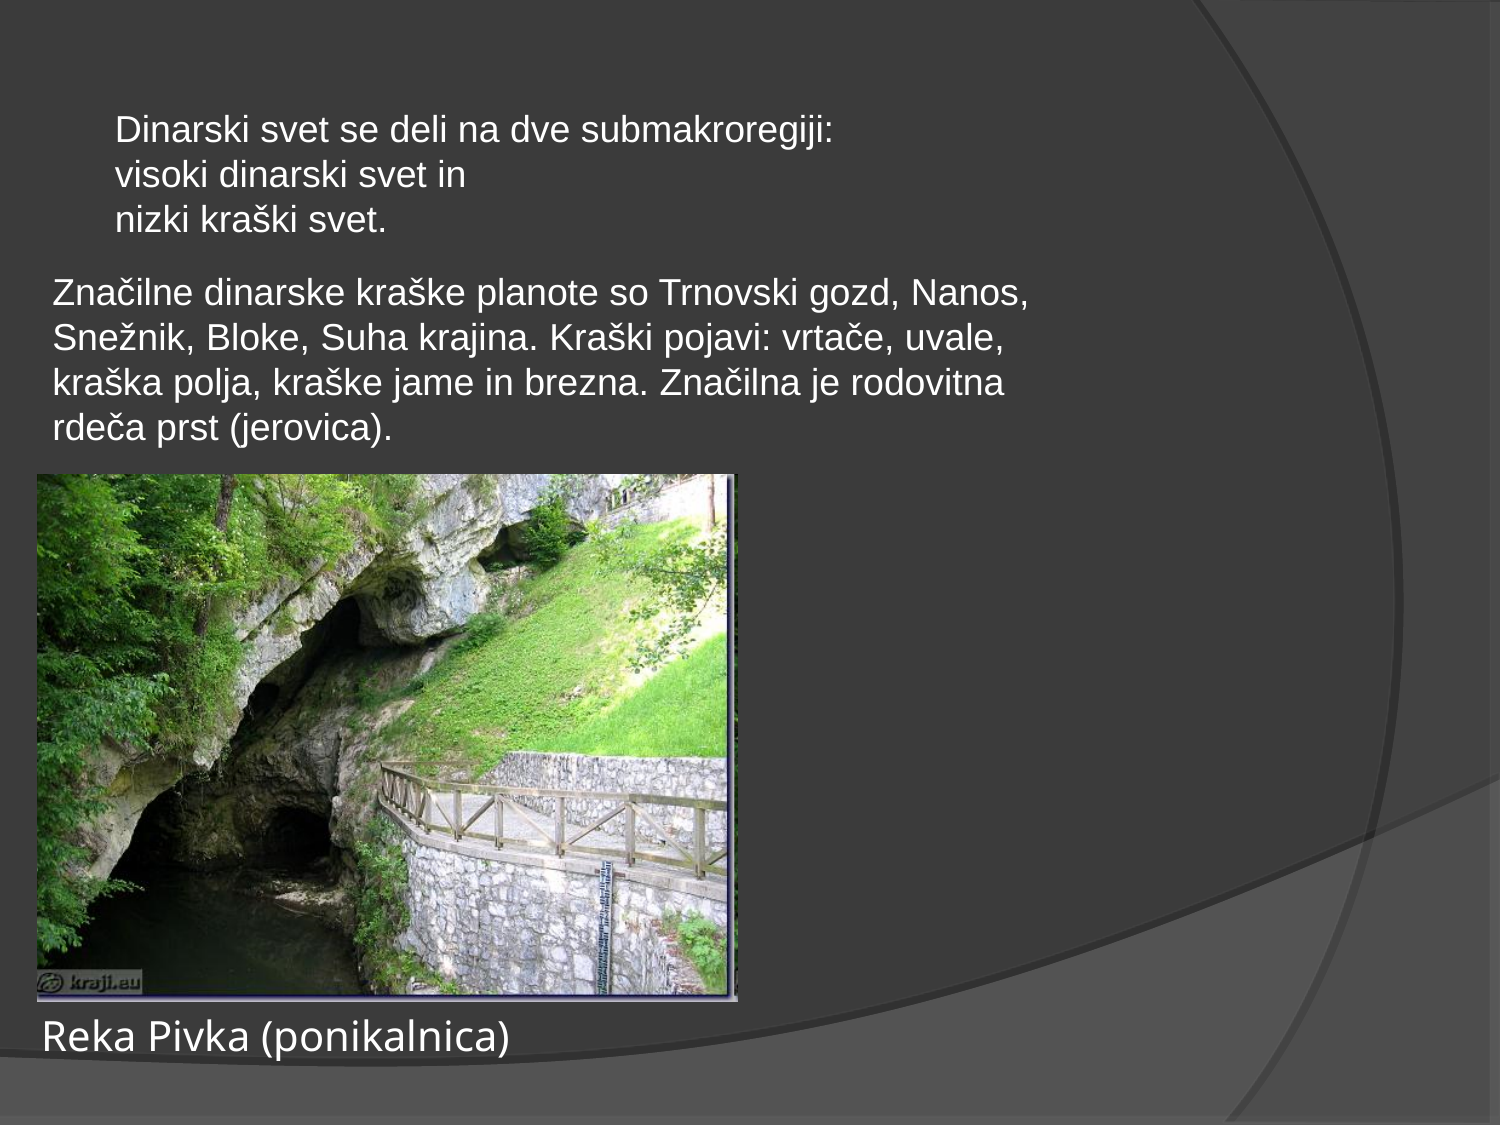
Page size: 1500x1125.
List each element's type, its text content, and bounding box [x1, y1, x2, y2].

text_box Značilne dinarske kraške planote so Trnovski gozd, Nanos, Snežnik, Bloke, Suha krajina. Kraški pojavi: vrtače, uvale, kraška polja, kraške jame in brezna. Značilna je rodovitna rdeča prst (jerovica). [37, 260, 1092, 455]
text_box Dinarski svet se deli na dve submakroregiji: visoki dinarski svet in nizki kraški svet. [100, 97, 850, 293]
picture [37, 474, 738, 1002]
text_box Reka Pivka (ponikalnica) [26, 1002, 749, 1067]
